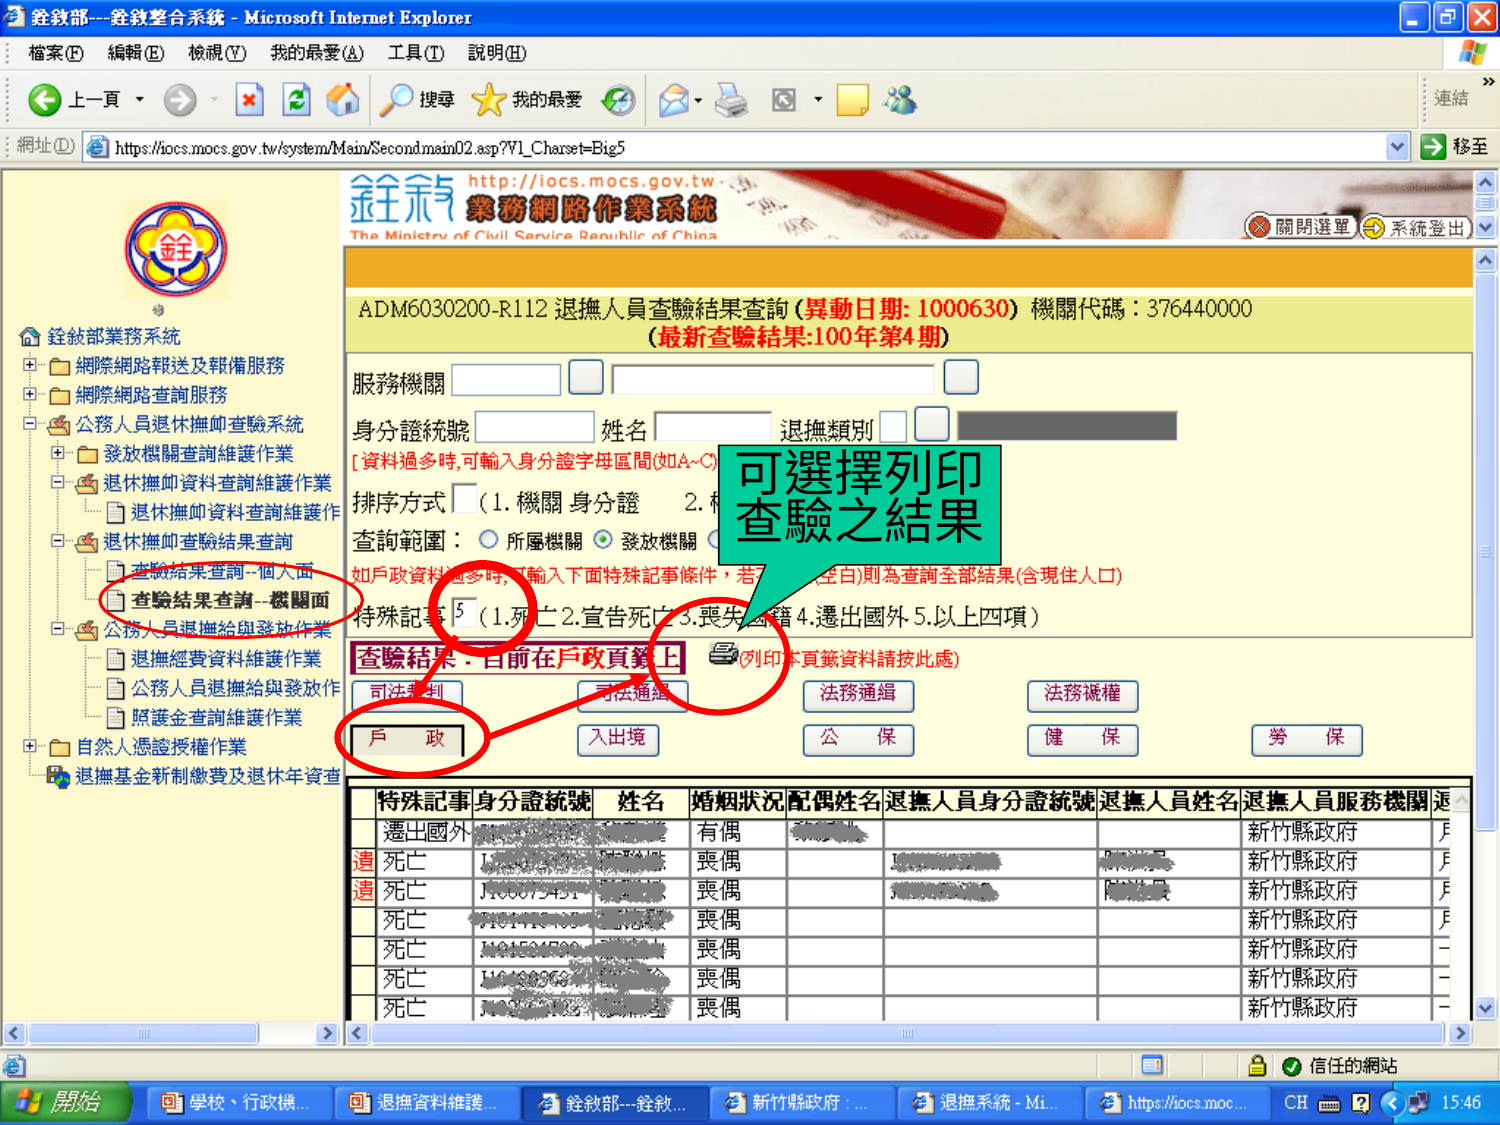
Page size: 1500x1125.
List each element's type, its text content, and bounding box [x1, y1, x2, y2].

text_box 可選擇列印查驗之結果 [718, 445, 1001, 631]
chart [0, 0, 1500, 1125]
